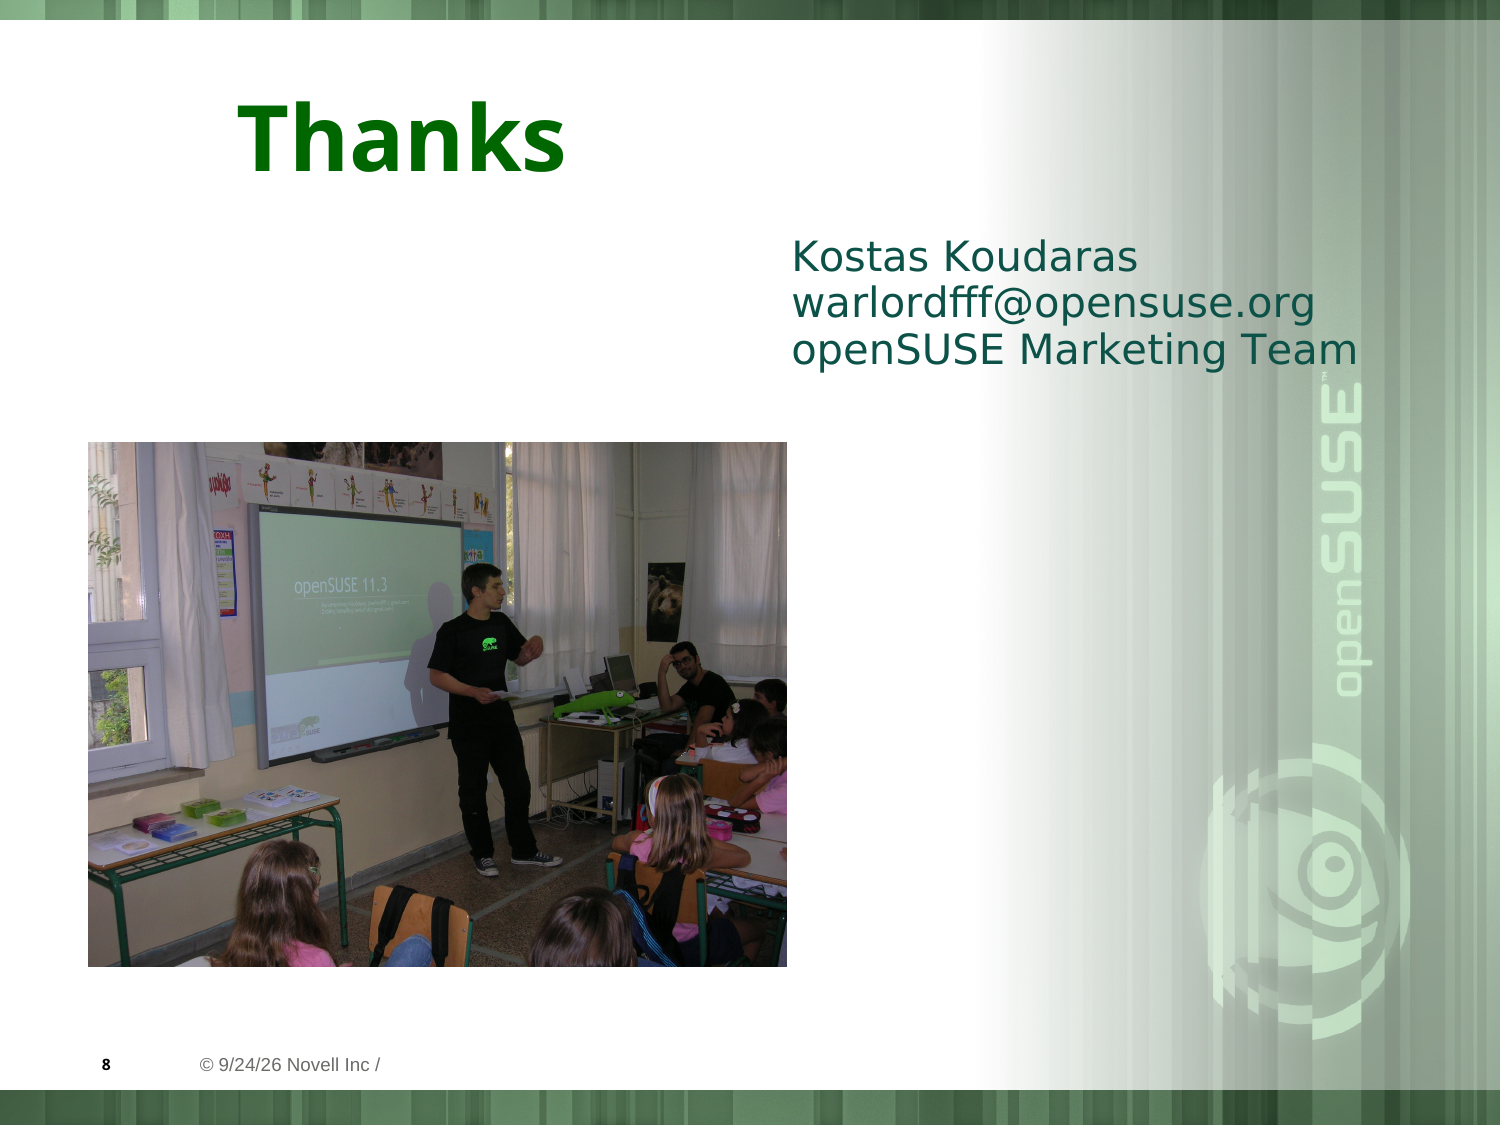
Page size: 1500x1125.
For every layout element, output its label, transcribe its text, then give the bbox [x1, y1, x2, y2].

title Thanks [236, 44, 1425, 233]
picture [0, 0, 1500, 1125]
text_box Kostas Koudaras warlordfff@opensuse.org openSUSE Marketing Team [791, 232, 1477, 468]
